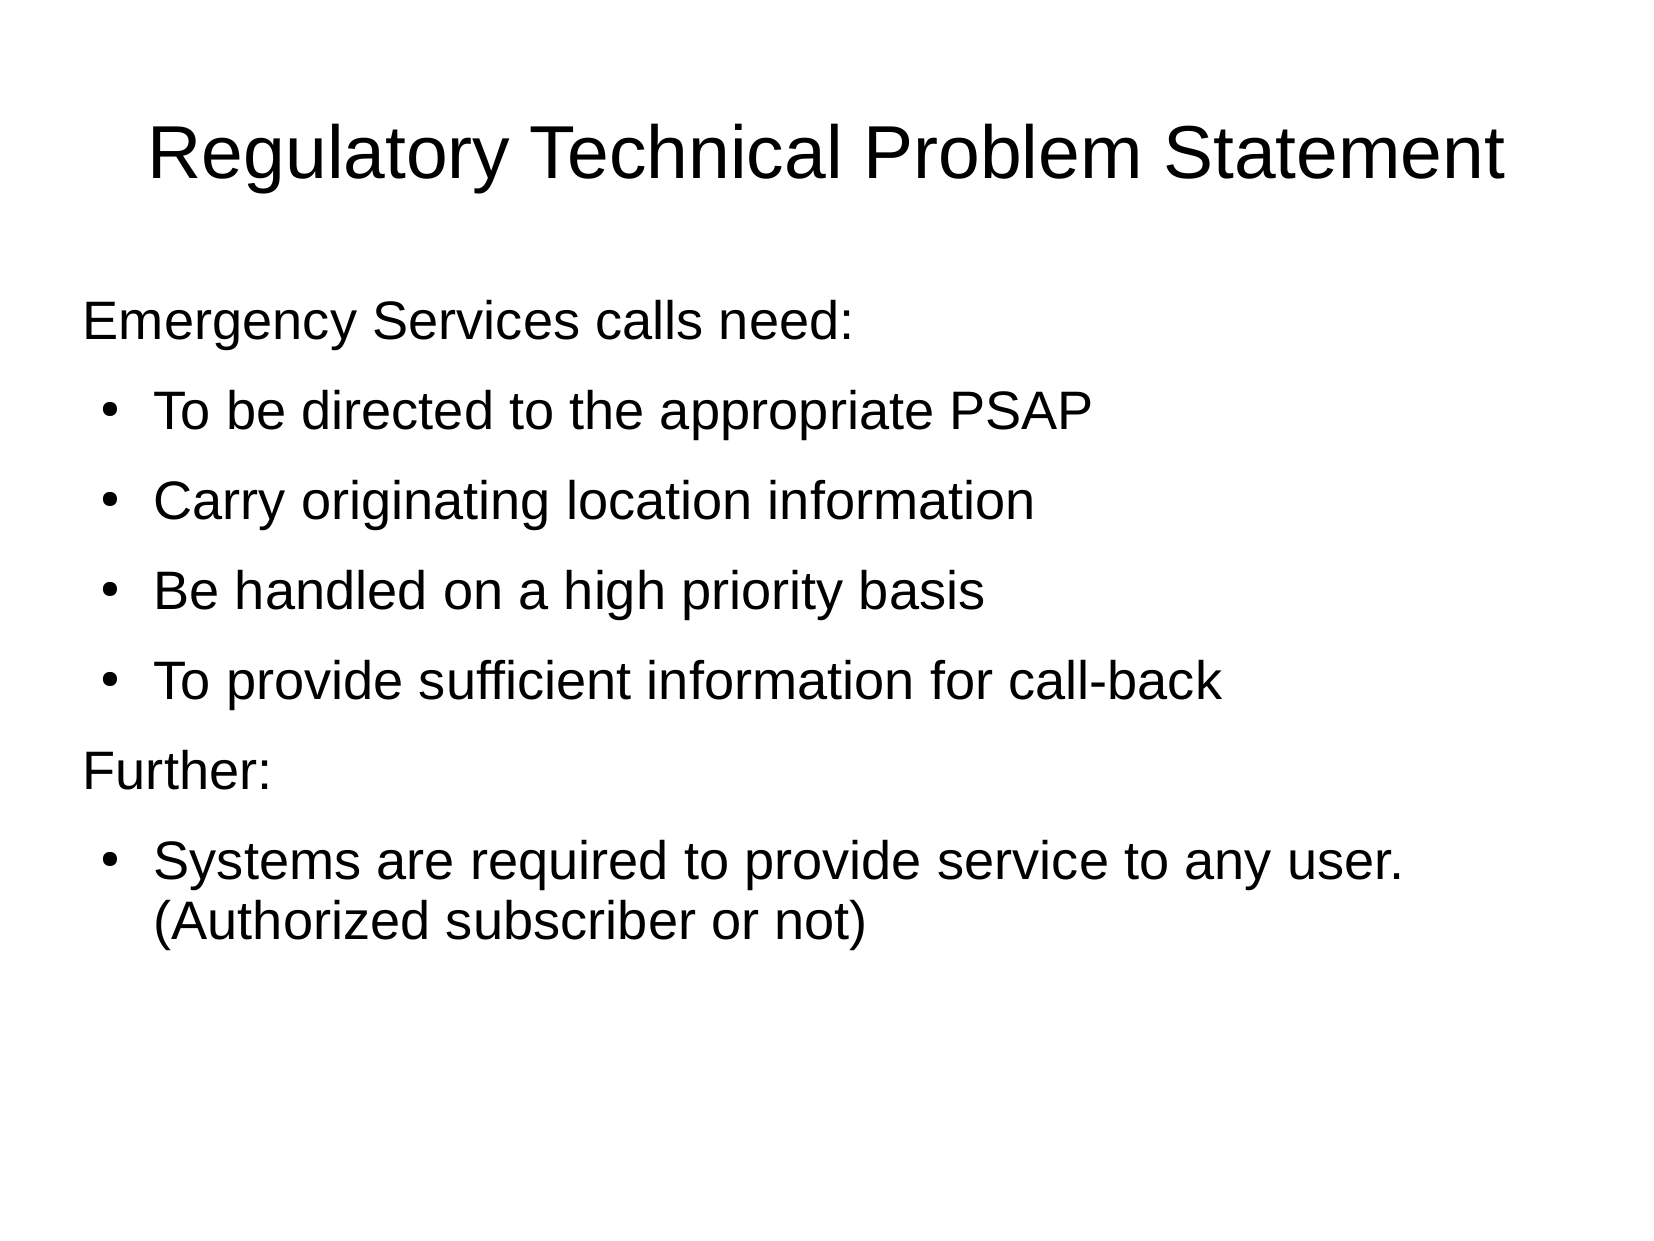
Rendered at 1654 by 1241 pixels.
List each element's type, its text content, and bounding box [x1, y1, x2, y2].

title Regulatory Technical Problem Statement [82, 56, 1571, 250]
list Emergency Services calls need: To be directed to the appropriate PSAP Carry originating location information Be handled on a high priority basis To provide sufficient information for call-back Further: Systems are required to provide service to any user. (Authorized subscriber or not) [82, 290, 1571, 1094]
